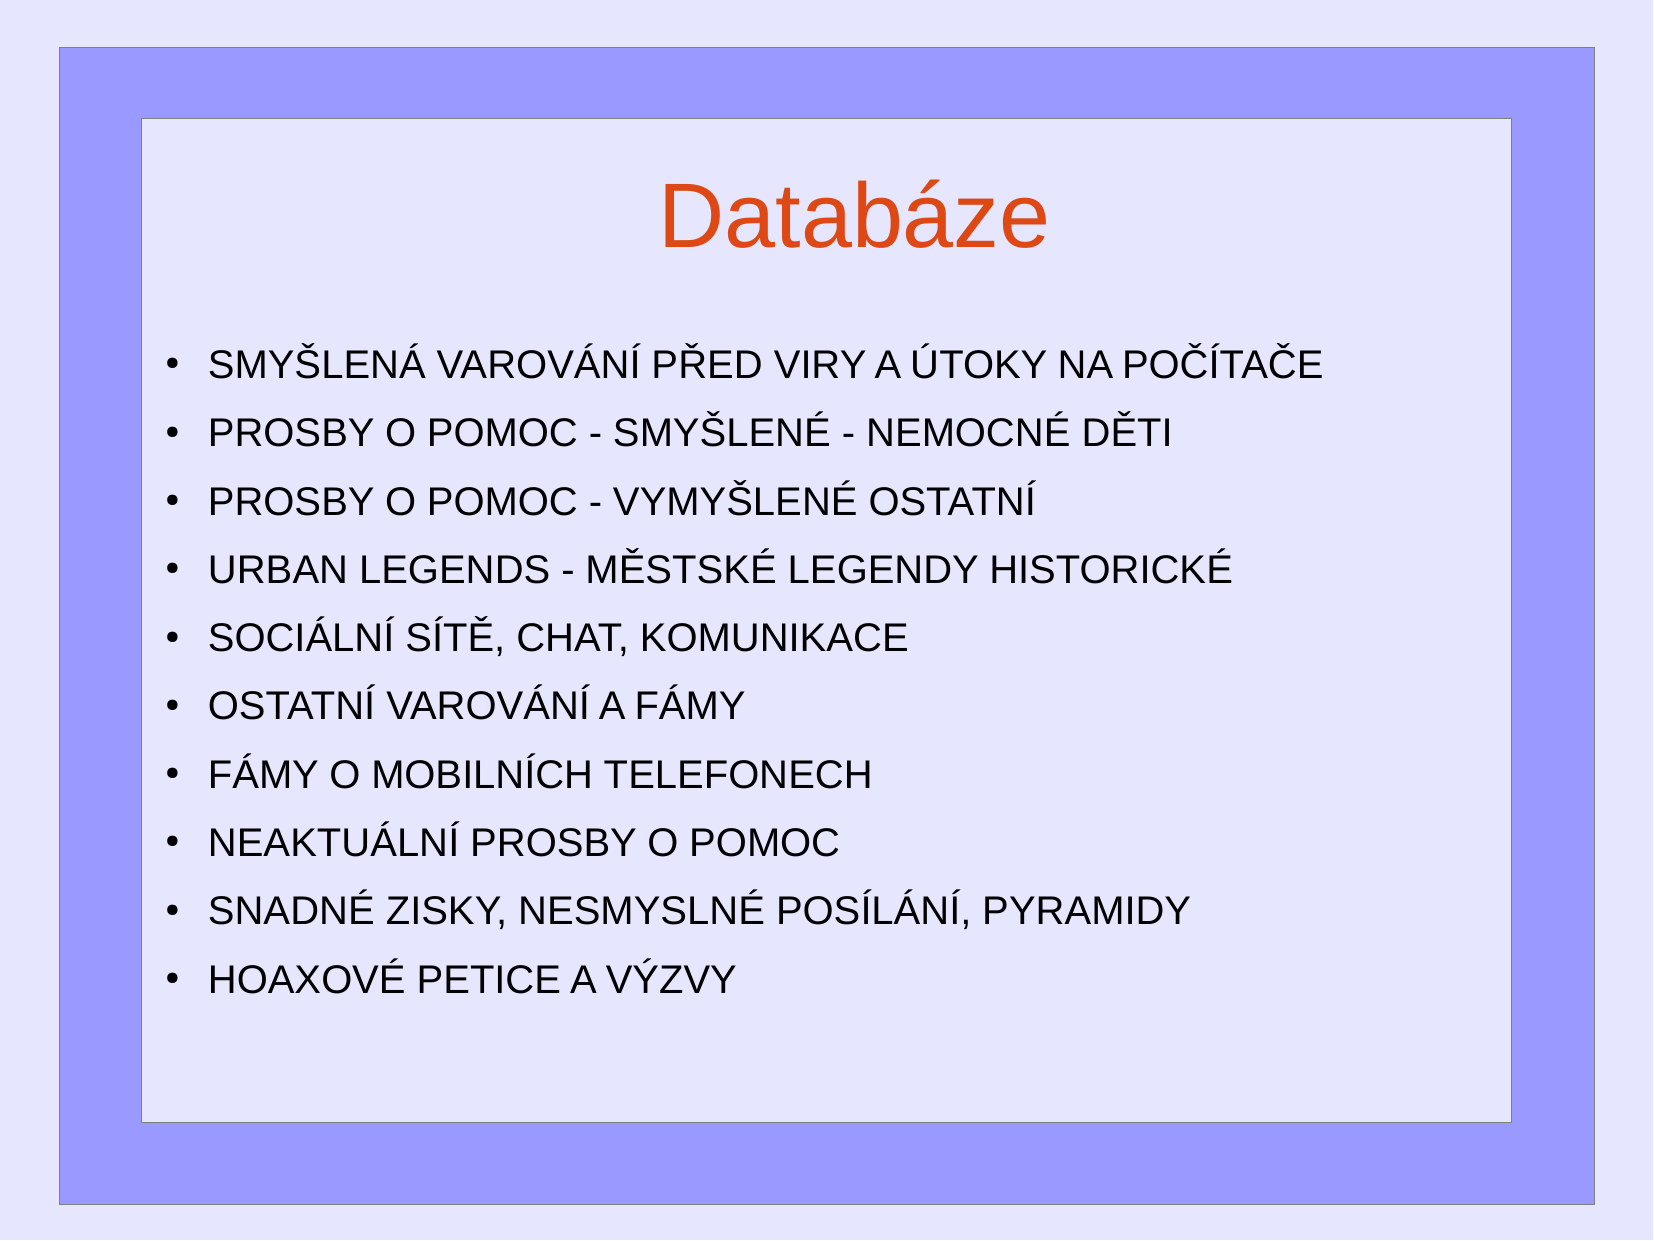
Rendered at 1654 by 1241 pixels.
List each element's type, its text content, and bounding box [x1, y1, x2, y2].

list [82, 290, 1538, 634]
title Databáze [153, 118, 1524, 314]
list SMYŠLENÁ VAROVÁNÍ PŘED VIRY A ÚTOKY NA POČÍTAČE PROSBY O POMOC - SMYŠLENÉ - NEMOCNÉ DĚTI PROSBY O POMOC - VYMYŠLENÉ OSTATNÍ URBAN LEGENDS - MĚSTSKÉ LEGENDY HISTORICKÉ SOCIÁLNÍ SÍTĚ, CHAT, KOMUNIKACE OSTATNÍ VAROVÁNÍ A FÁMY FÁMY O MOBILNÍCH TELEFONECH NEAKTUÁLNÍ PROSBY O POMOC SNADNÉ ZISKY, NESMYSLNÉ POSÍLÁNÍ, PYRAMIDY HOAXOVÉ PETICE A VÝZVY [151, 341, 1607, 1004]
text_box [59, 47, 1595, 1205]
